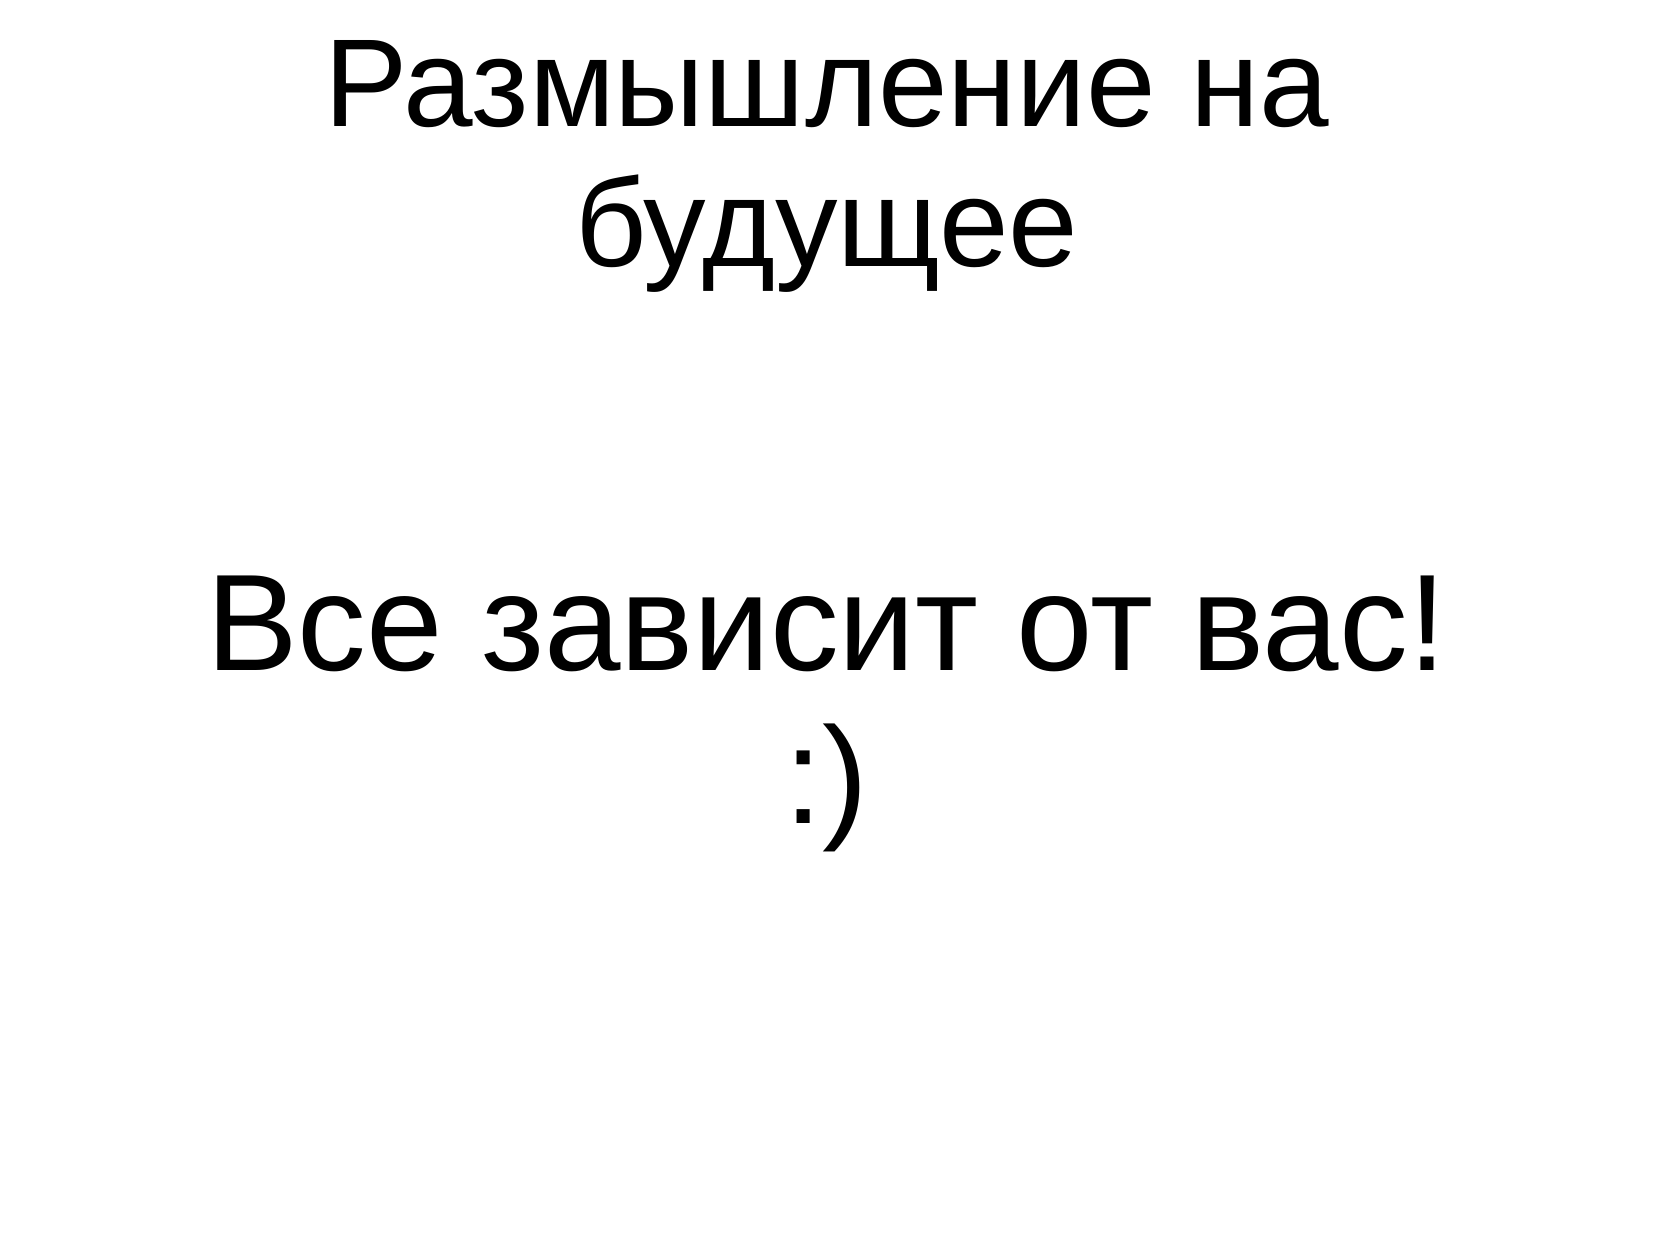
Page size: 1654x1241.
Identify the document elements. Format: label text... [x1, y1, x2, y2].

title Размышление на будущее [82, 13, 1571, 293]
subtitle Все зависит от вас! :) [82, 297, 1571, 1102]
